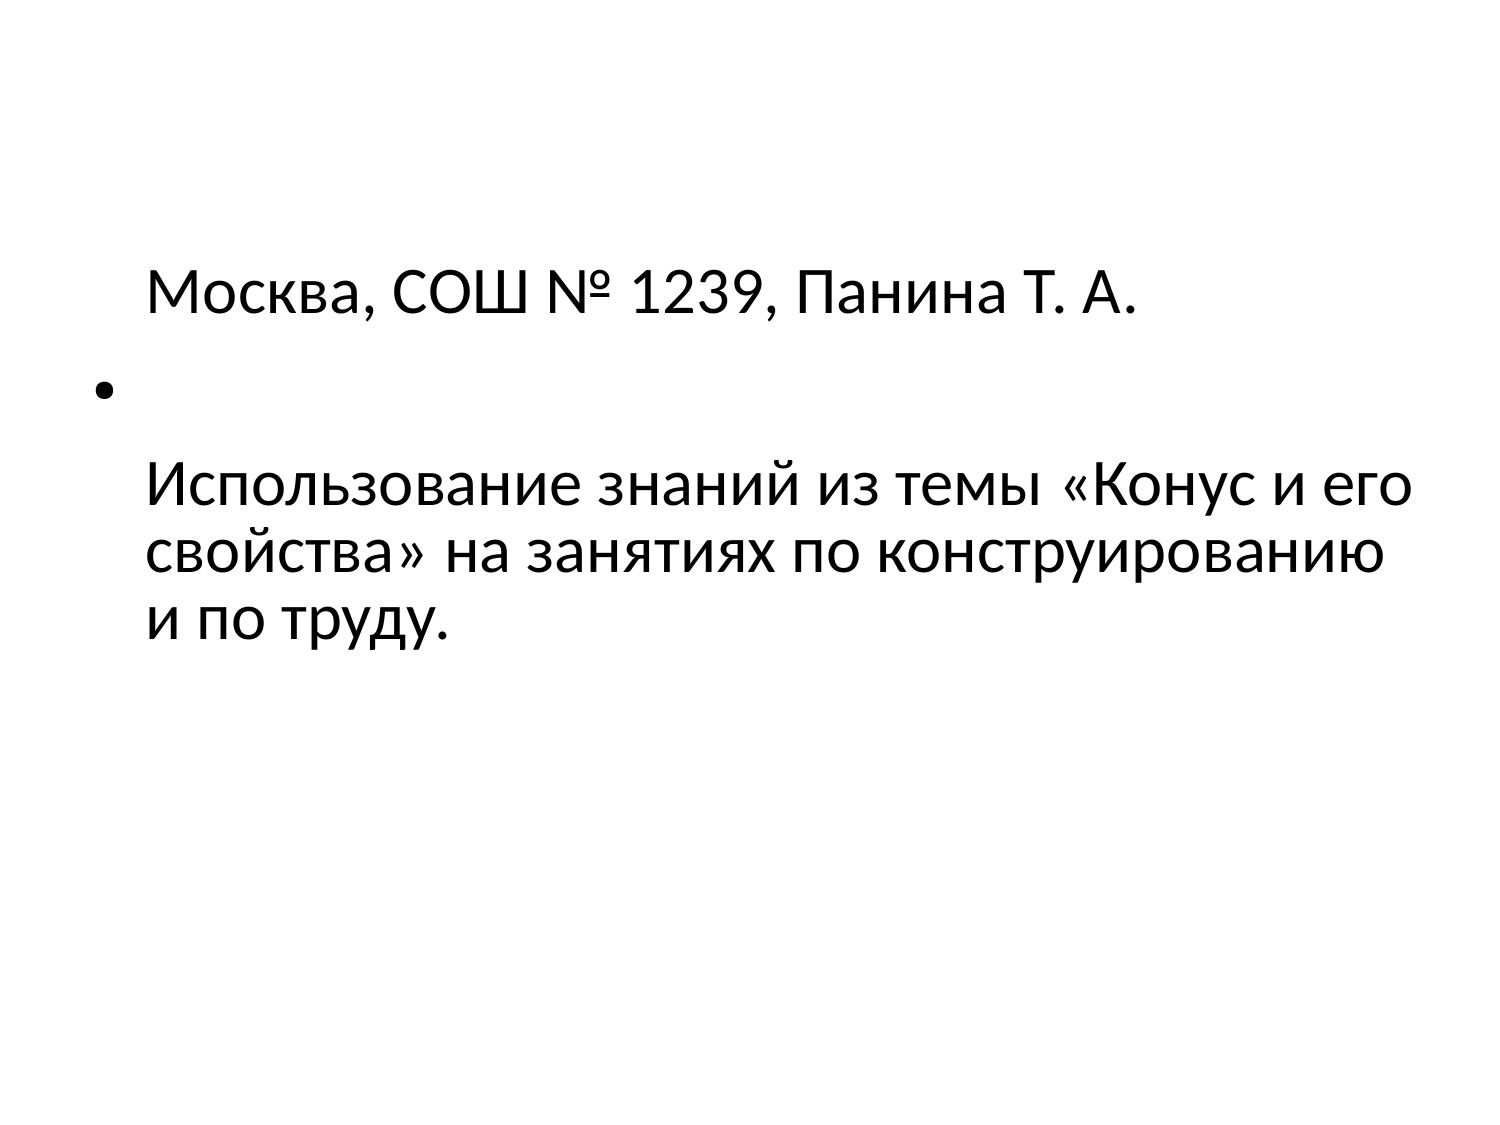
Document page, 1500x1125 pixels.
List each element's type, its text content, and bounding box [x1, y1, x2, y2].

list Москва, СОШ № 1239, Панина Т. А. Использование знаний из темы «Конус и его свойства» на занятиях по конструированию и по труду. [75, 263, 1425, 1006]
